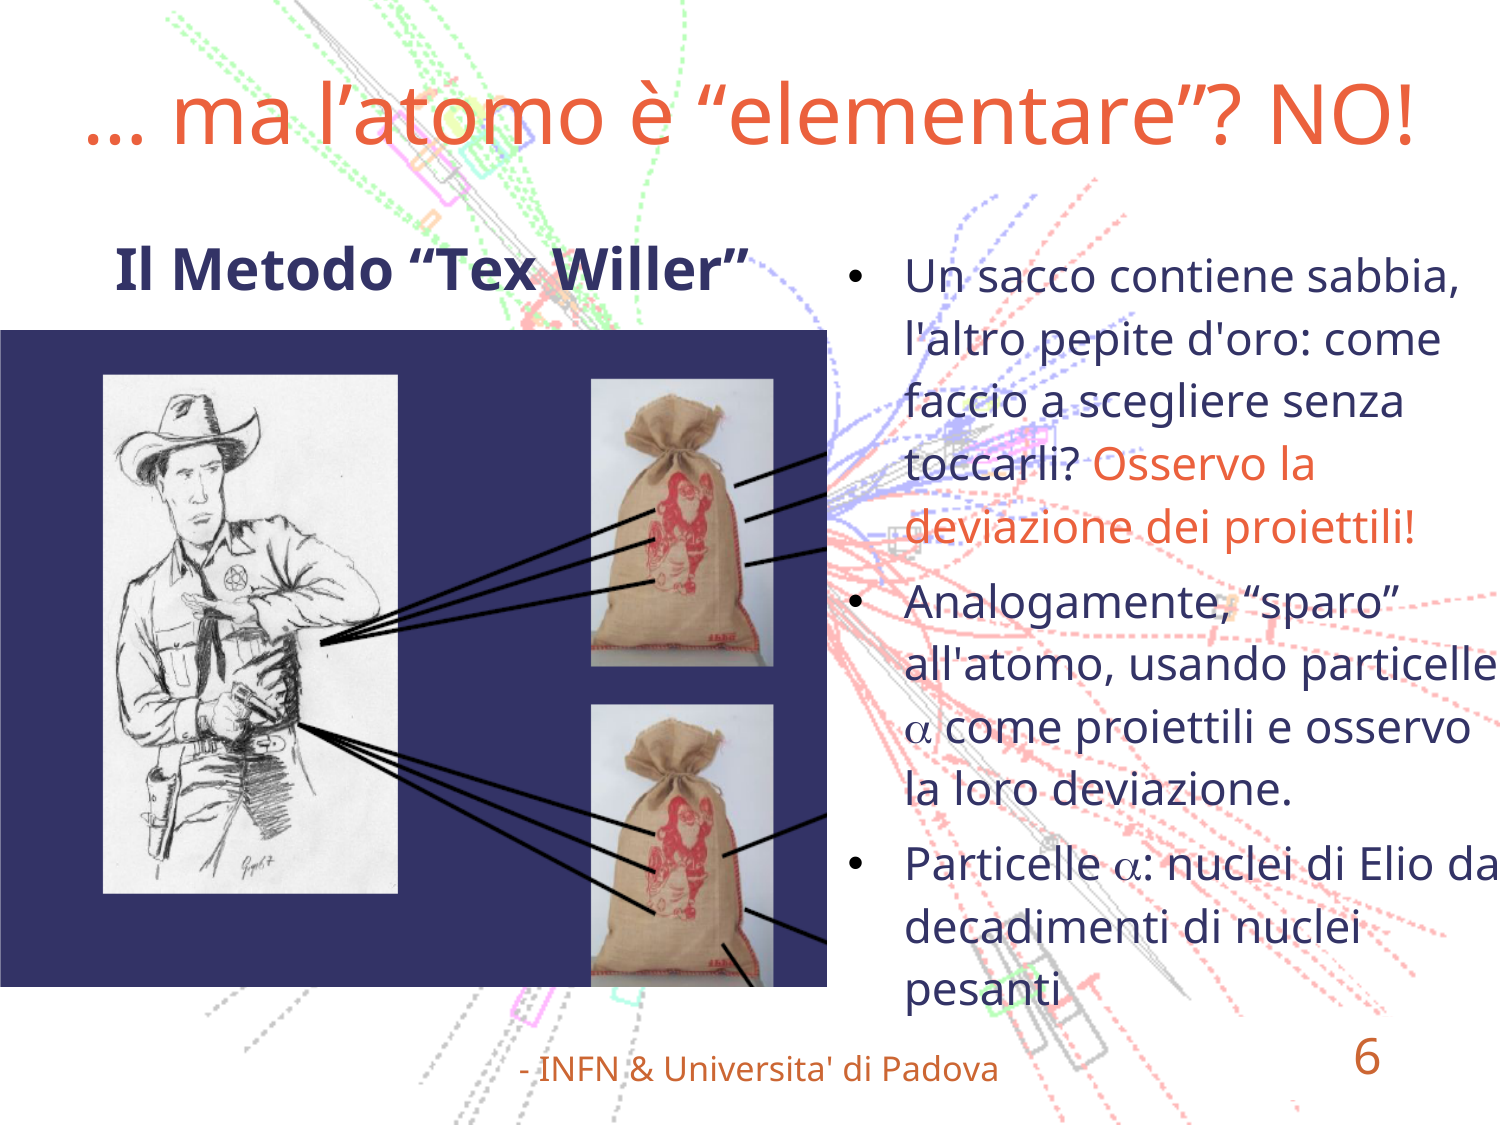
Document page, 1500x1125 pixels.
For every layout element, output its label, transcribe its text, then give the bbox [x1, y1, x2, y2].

picture [0, 219, 1500, 1125]
picture [0, 0, 1500, 5]
title … ma l’atomo è “elementare”? NO! [0, 5, 1500, 219]
text_box Il Metodo “Tex Willer” [100, 224, 1075, 310]
list Un sacco contiene sabbia, l'altro pepite d'oro: come faccio a scegliere senza toccarli? Osservo la deviazione dei proiettili! Analogamente, “sparo” all'atomo, usando particelle α come proiettili e osservo la loro deviazione. Particelle α: nuclei di Elio da decadimenti di nuclei pesanti [832, 236, 1500, 1125]
